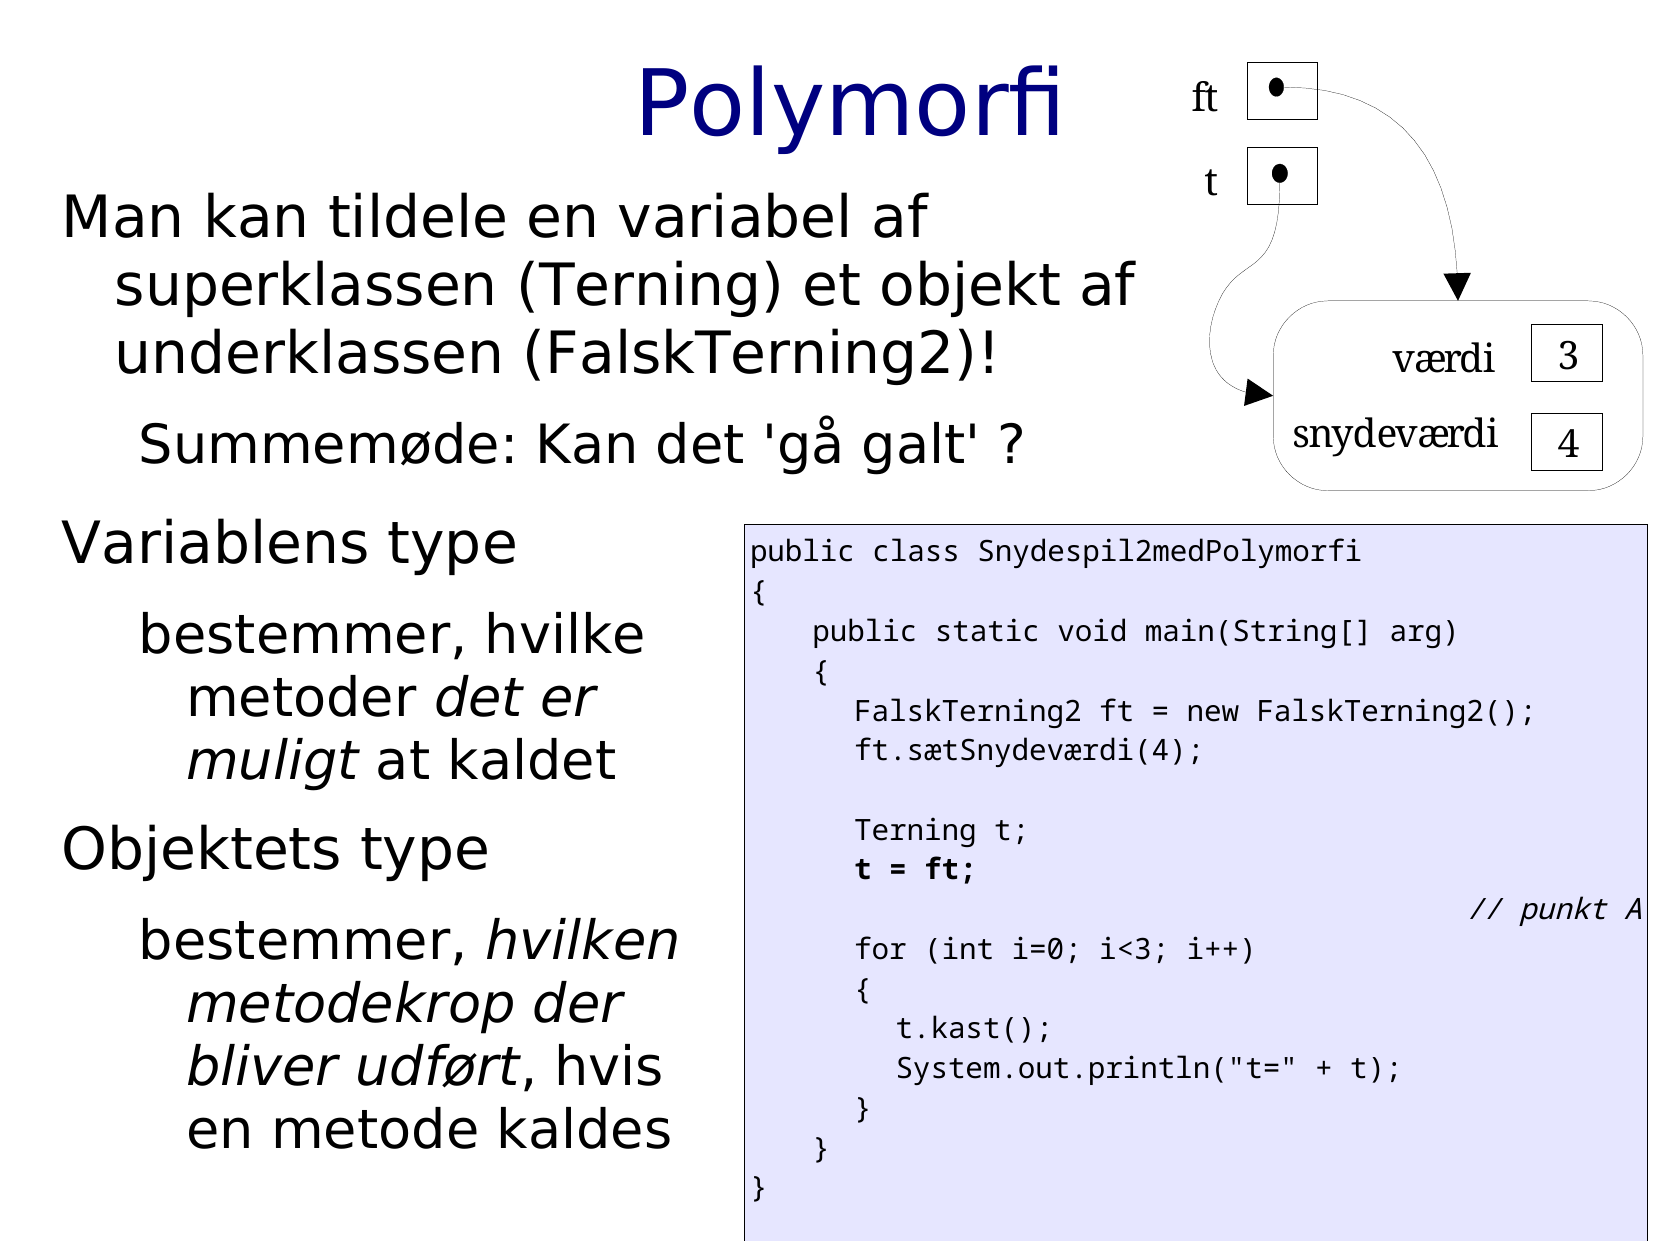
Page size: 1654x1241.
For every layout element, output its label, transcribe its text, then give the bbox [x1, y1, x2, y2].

title Polymorfi [156, 0, 1534, 183]
text_box public class Snydespil2medPolymorfi { public static void main(String[] arg) { FalskTerning2 ft = new FalskTerning2(); ft.sætSnydeværdi(4); Terning t; t = ft; // punkt A for (int i=0; i<3; i++) { t.kast(); System.out.println("t=" + t); } } } t=4 t=6 t=6 [744, 524, 1648, 1211]
list Man kan tildele en variabel af superklassen (Terning) et objekt af underklassen (FalskTerning2)! Summemøde: Kan det 'gå galt' ? [44, 183, 1195, 1105]
chart [1182, 50, 1654, 507]
list Variablens type bestemmer, hvilke metoder det er muligt at kaldet Objektets type bestemmer, hvilken metodekrop der bliver udført, hvis en metode kaldes [44, 1105, 733, 1162]
